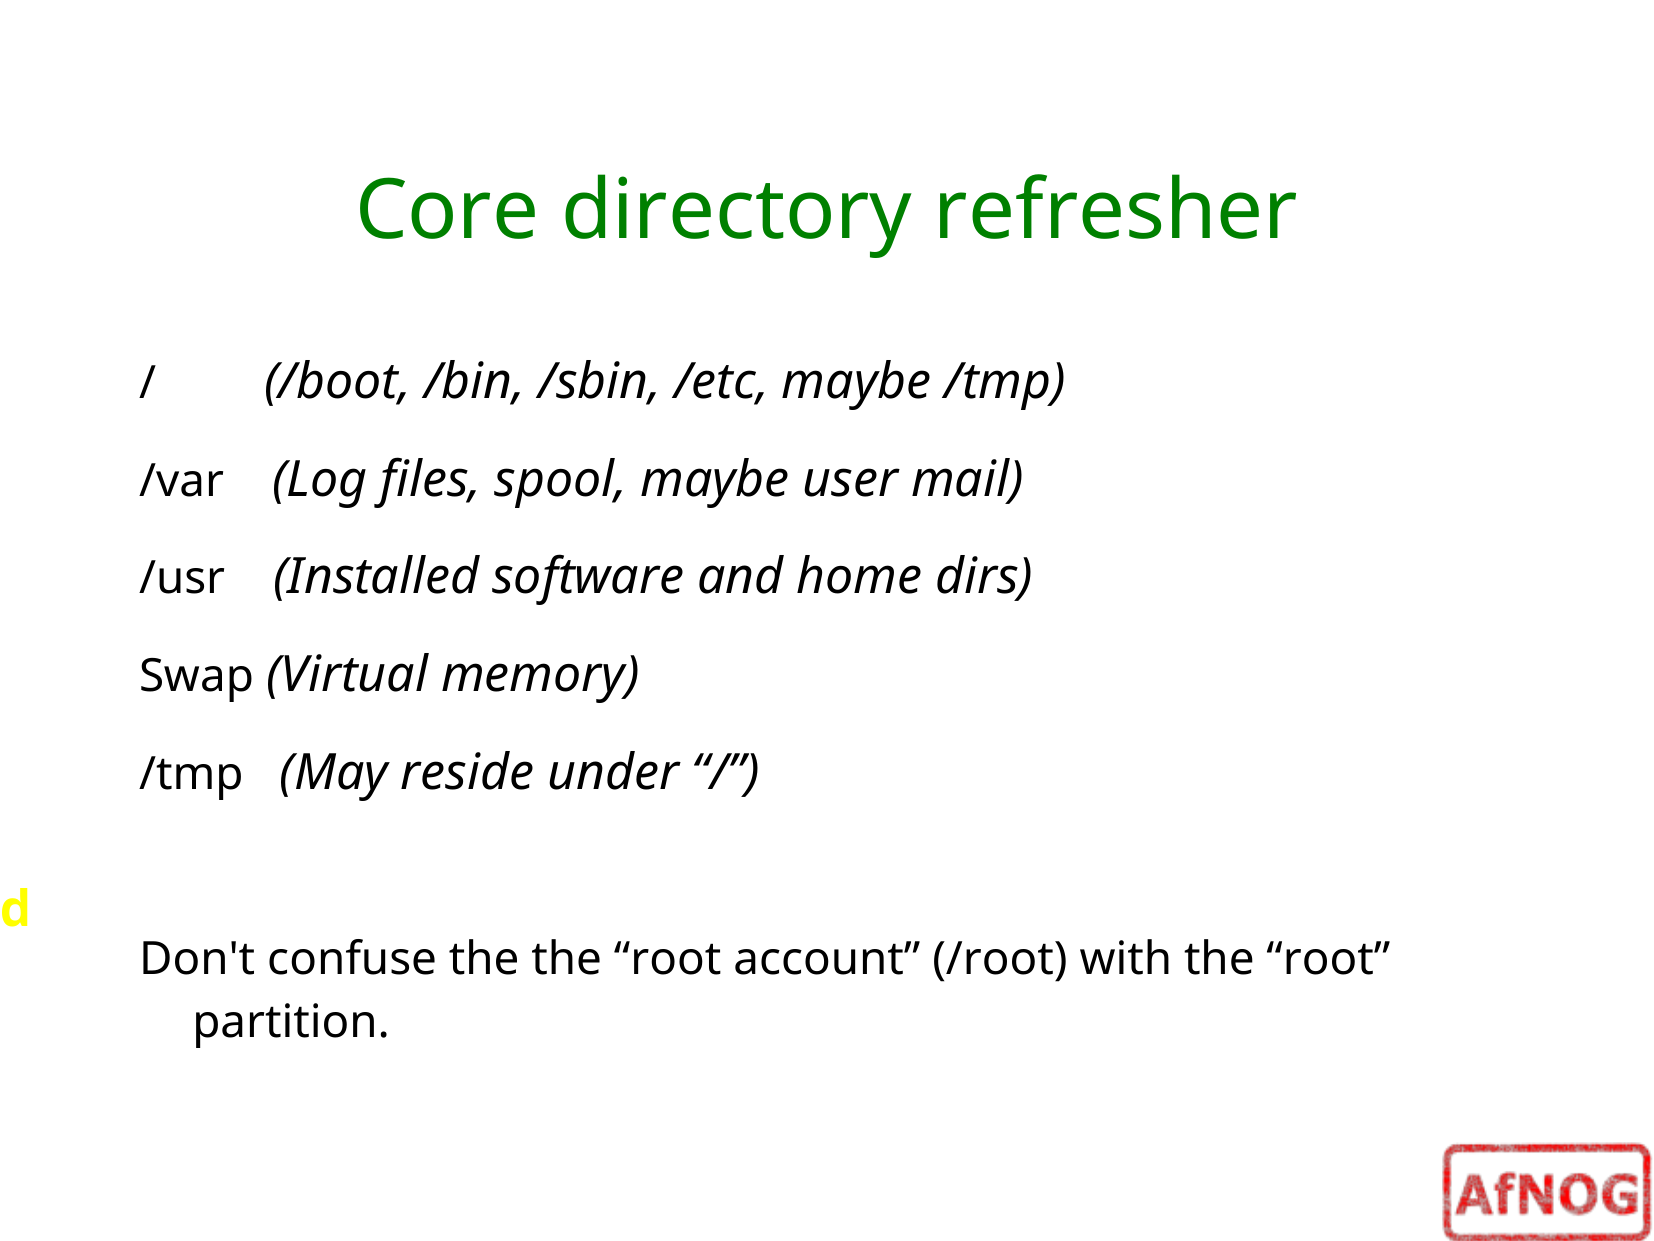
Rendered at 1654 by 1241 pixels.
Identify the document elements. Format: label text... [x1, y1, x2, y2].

text_box d [0, 873, 1350, 1159]
title Core directory refresher [121, 102, 1533, 311]
list / (/boot, /bin, /sbin, /etc, maybe /tmp) /var (Log files, spool, maybe user mail) /usr (Installed software and home dirs) Swap (Virtual memory) /tmp (May reside under “/”) Don't confuse the the “root account” (/root) with the “root” partition. [121, 344, 1533, 1127]
picture [1441, 1141, 1654, 1241]
